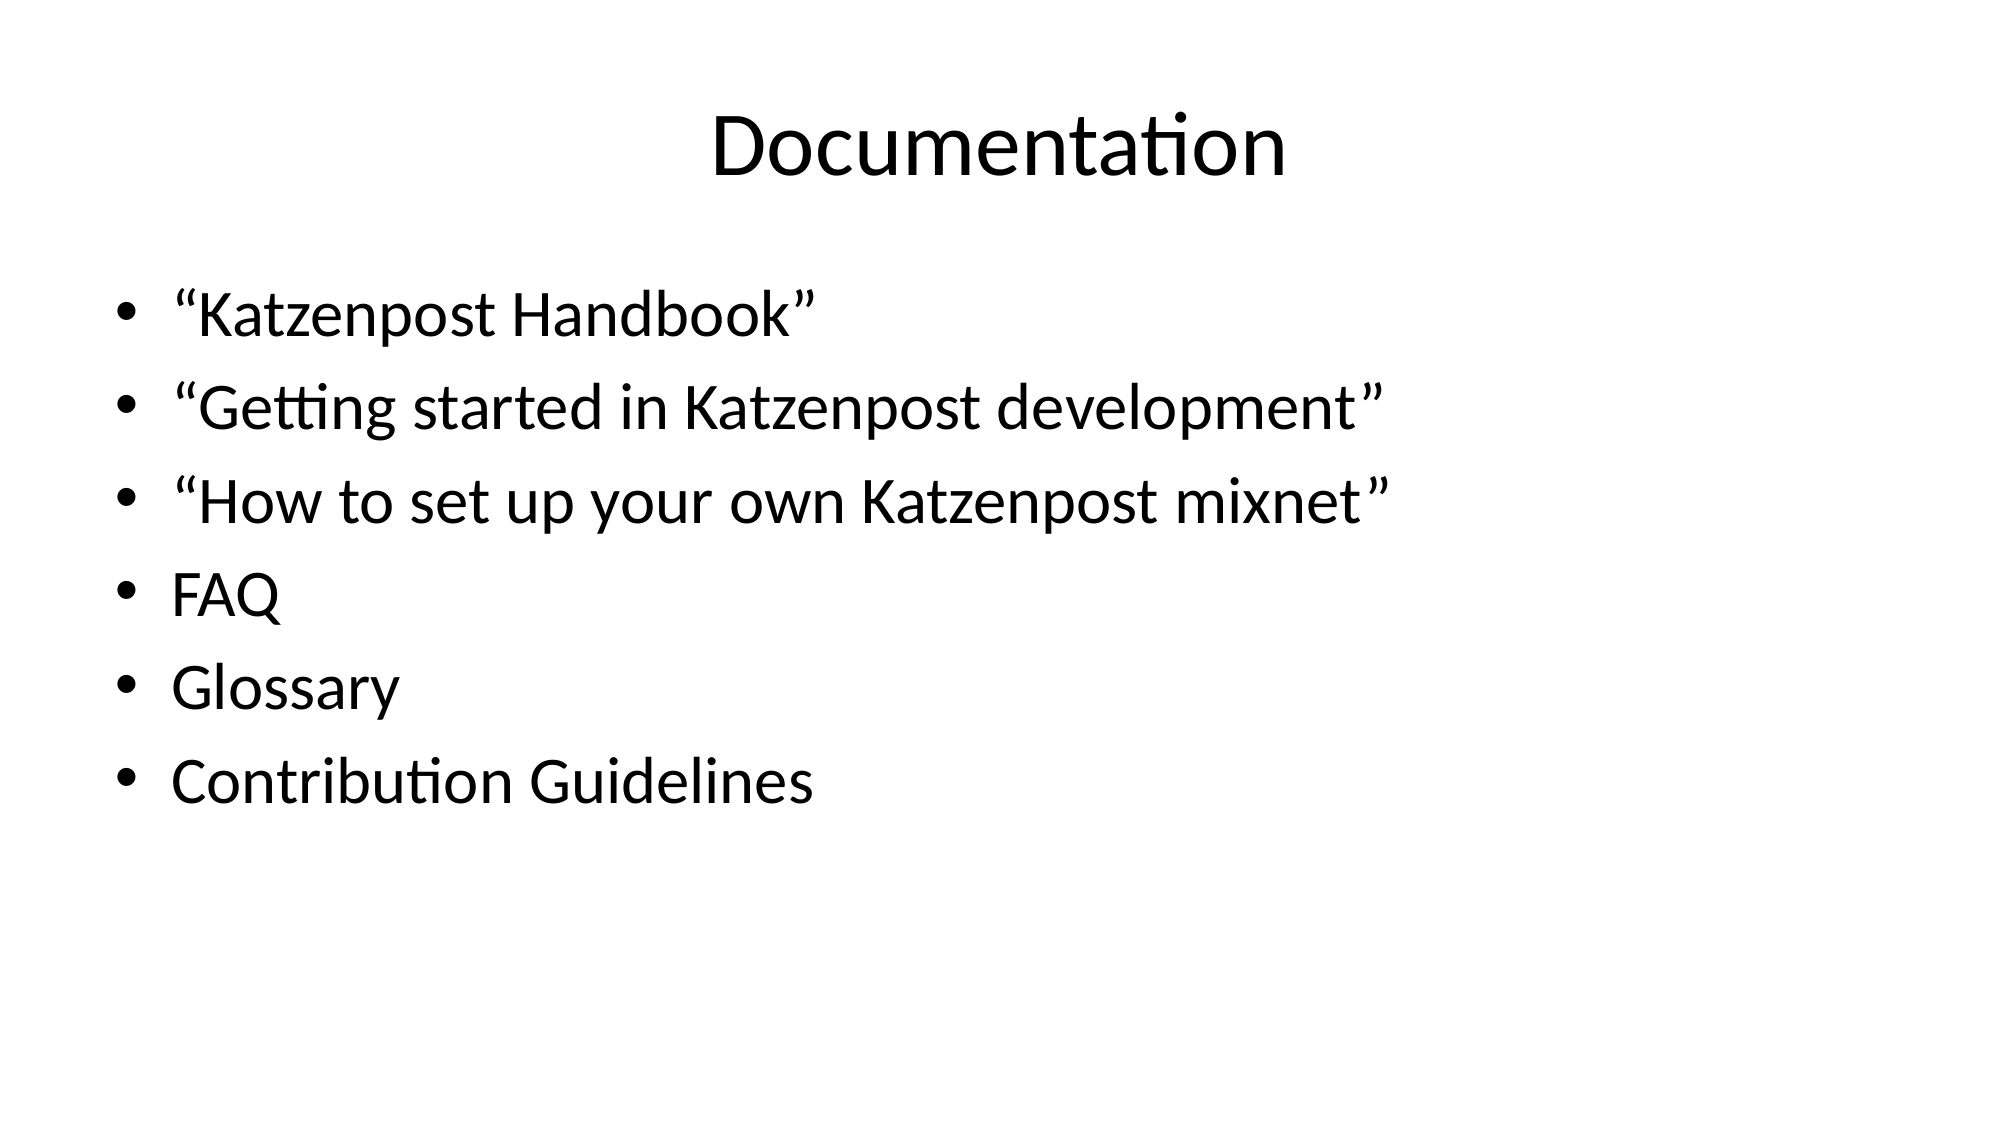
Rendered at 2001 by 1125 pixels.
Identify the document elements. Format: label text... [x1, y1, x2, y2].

text_box “Katzenpost Handbook” “Getting started in Katzenpost development” “How to set up your own Katzenpost mixnet” FAQ Glossary Contribution Guidelines [99, 262, 1900, 1005]
text_box Documentation [99, 45, 1900, 233]
